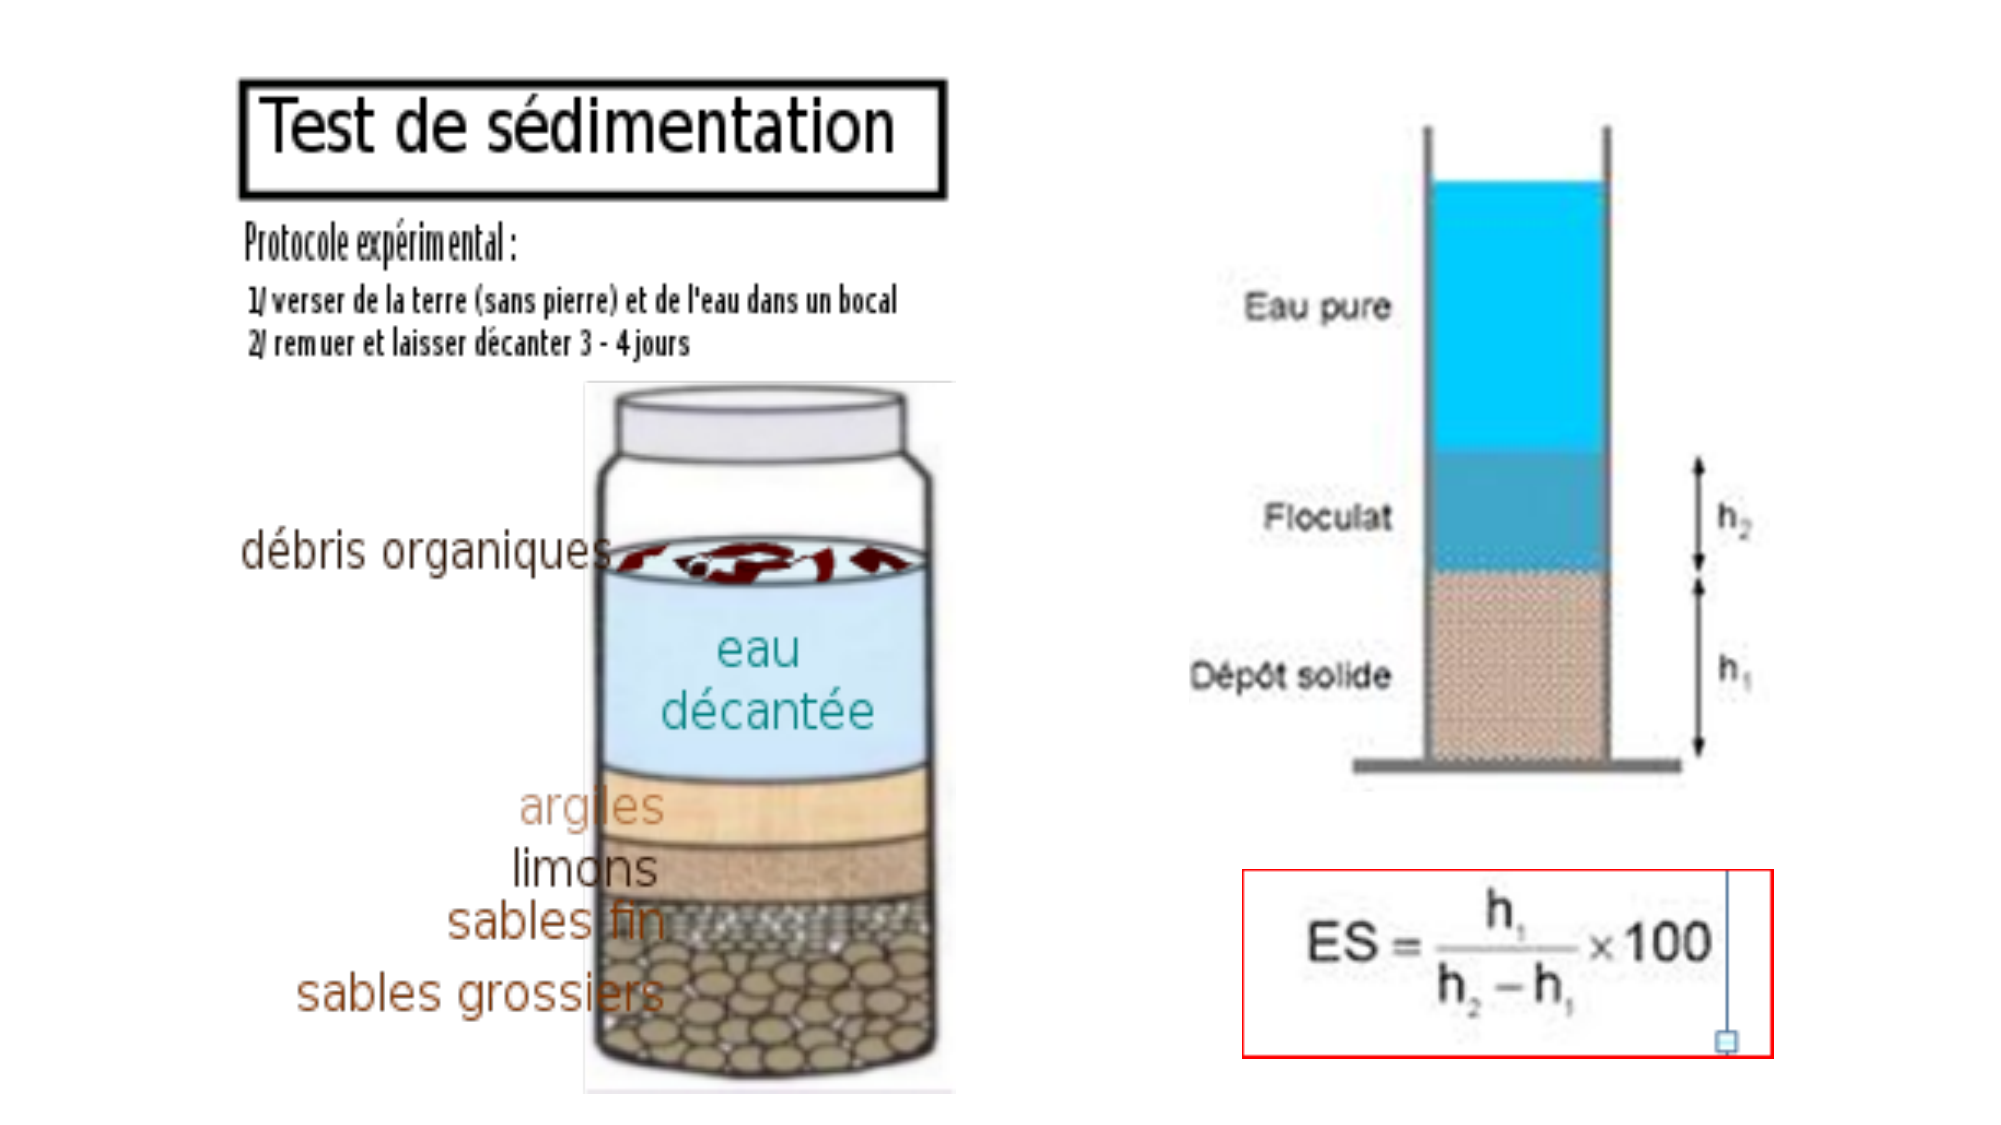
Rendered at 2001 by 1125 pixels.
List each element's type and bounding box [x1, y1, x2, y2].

picture [234, 75, 956, 1095]
picture [1242, 869, 1774, 1059]
picture [1189, 113, 1770, 806]
